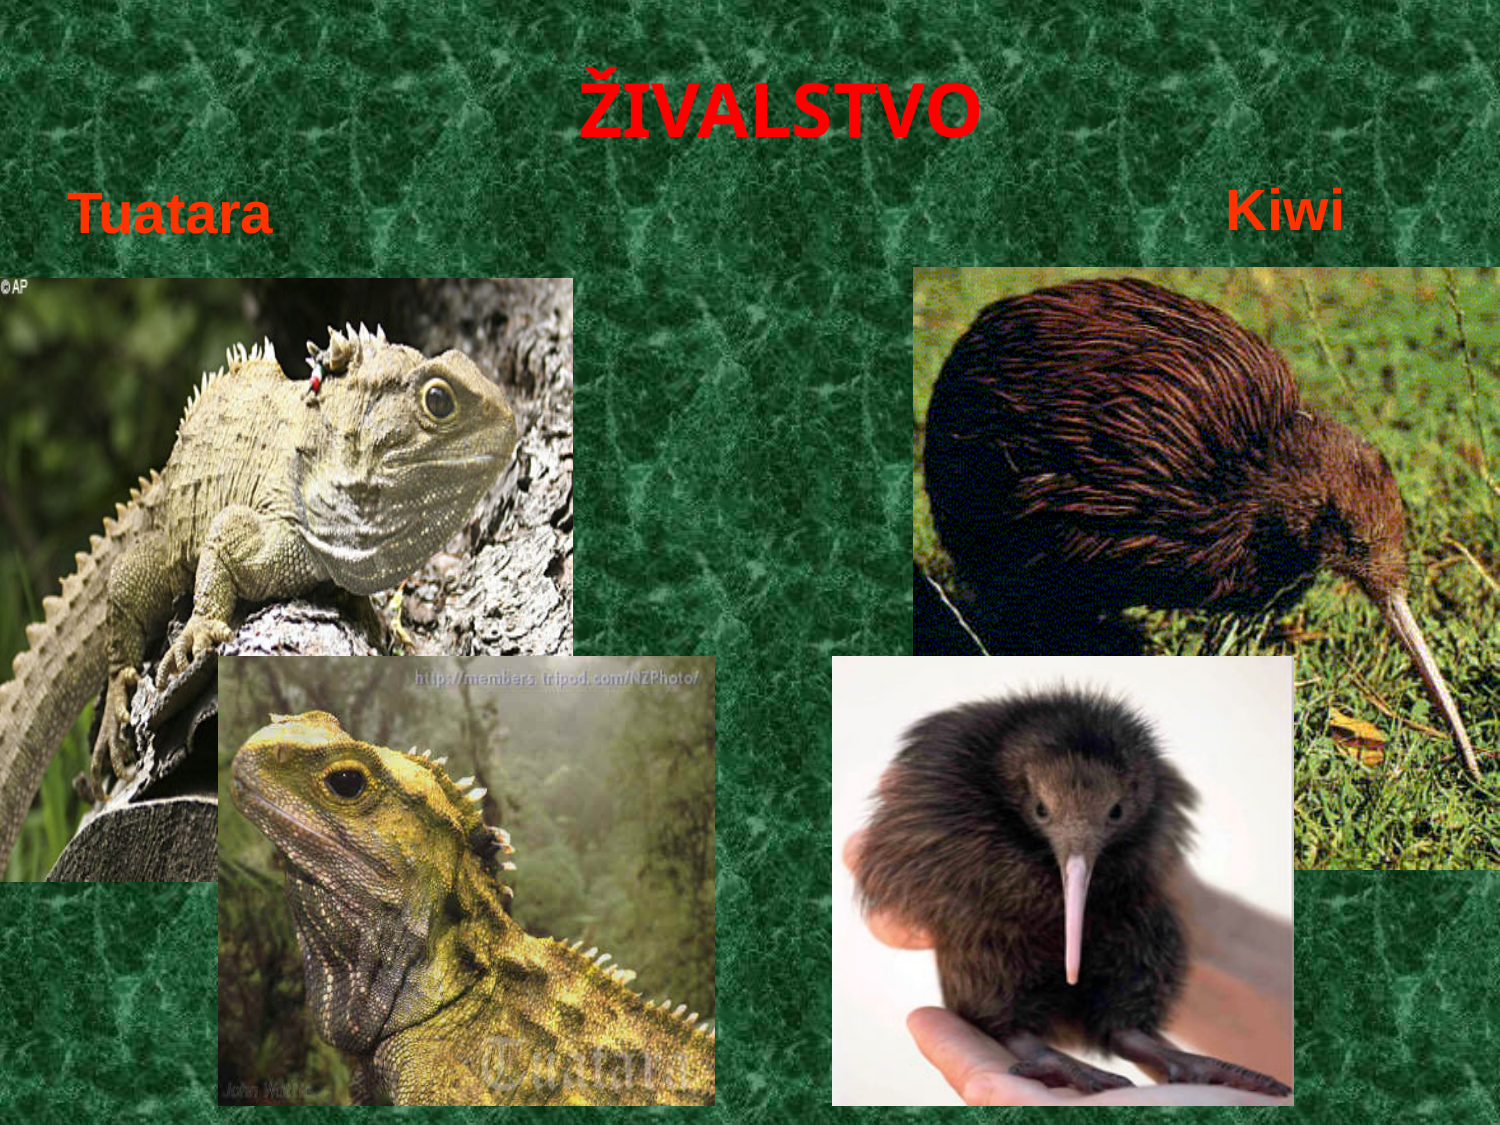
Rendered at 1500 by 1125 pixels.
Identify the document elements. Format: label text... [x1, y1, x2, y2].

text_box Tuatara [52, 167, 289, 253]
picture [0, 0, 1500, 1125]
text_box Kiwi [1210, 164, 1361, 250]
text_box ŽIVALSTVO [560, 54, 1023, 268]
